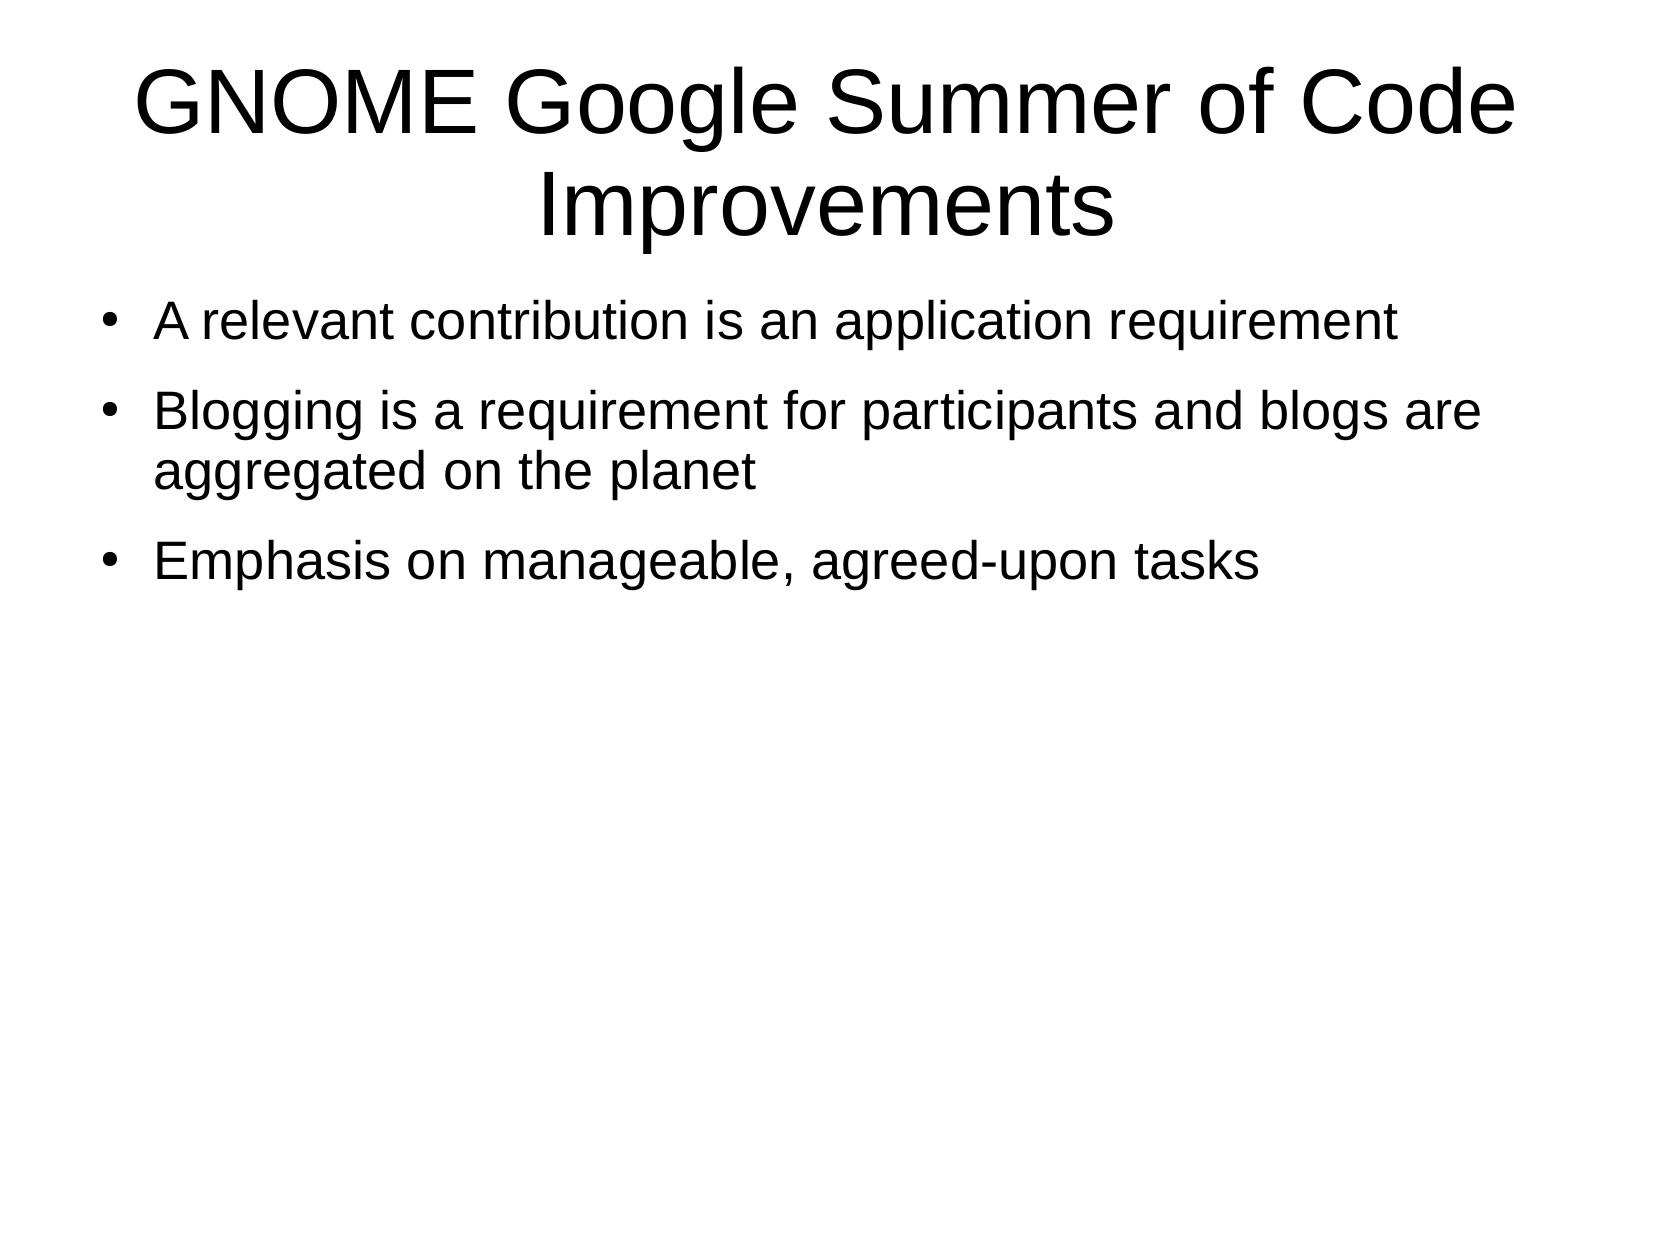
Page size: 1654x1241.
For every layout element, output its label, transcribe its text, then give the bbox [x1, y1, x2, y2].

title GNOME Google Summer of Code Improvements [82, 49, 1571, 257]
list A relevant contribution is an application requirement Blogging is a requirement for participants and blogs are aggregated on the planet Emphasis on manageable, agreed-upon tasks [82, 290, 1571, 1010]
